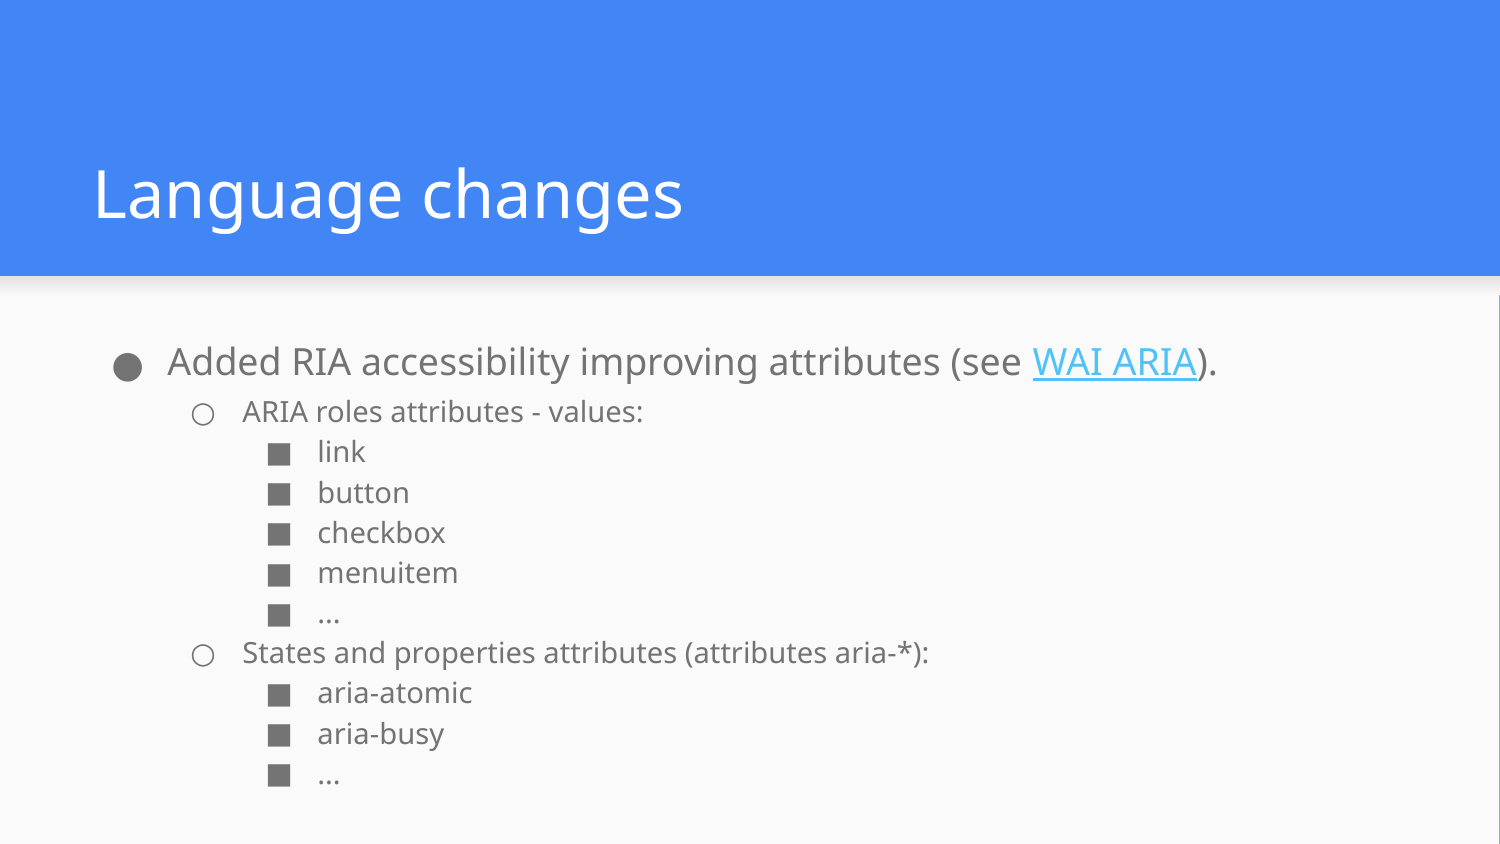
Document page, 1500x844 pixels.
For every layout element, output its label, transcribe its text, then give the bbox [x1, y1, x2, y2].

list Added RIA accessibility improving attributes (see WAI ARIA). ARIA roles attributes - values: link button checkbox menuitem ... States and properties attributes (attributes aria-*): aria-atomic aria-busy ... [77, 314, 1427, 760]
title Language changes [77, 121, 1427, 248]
